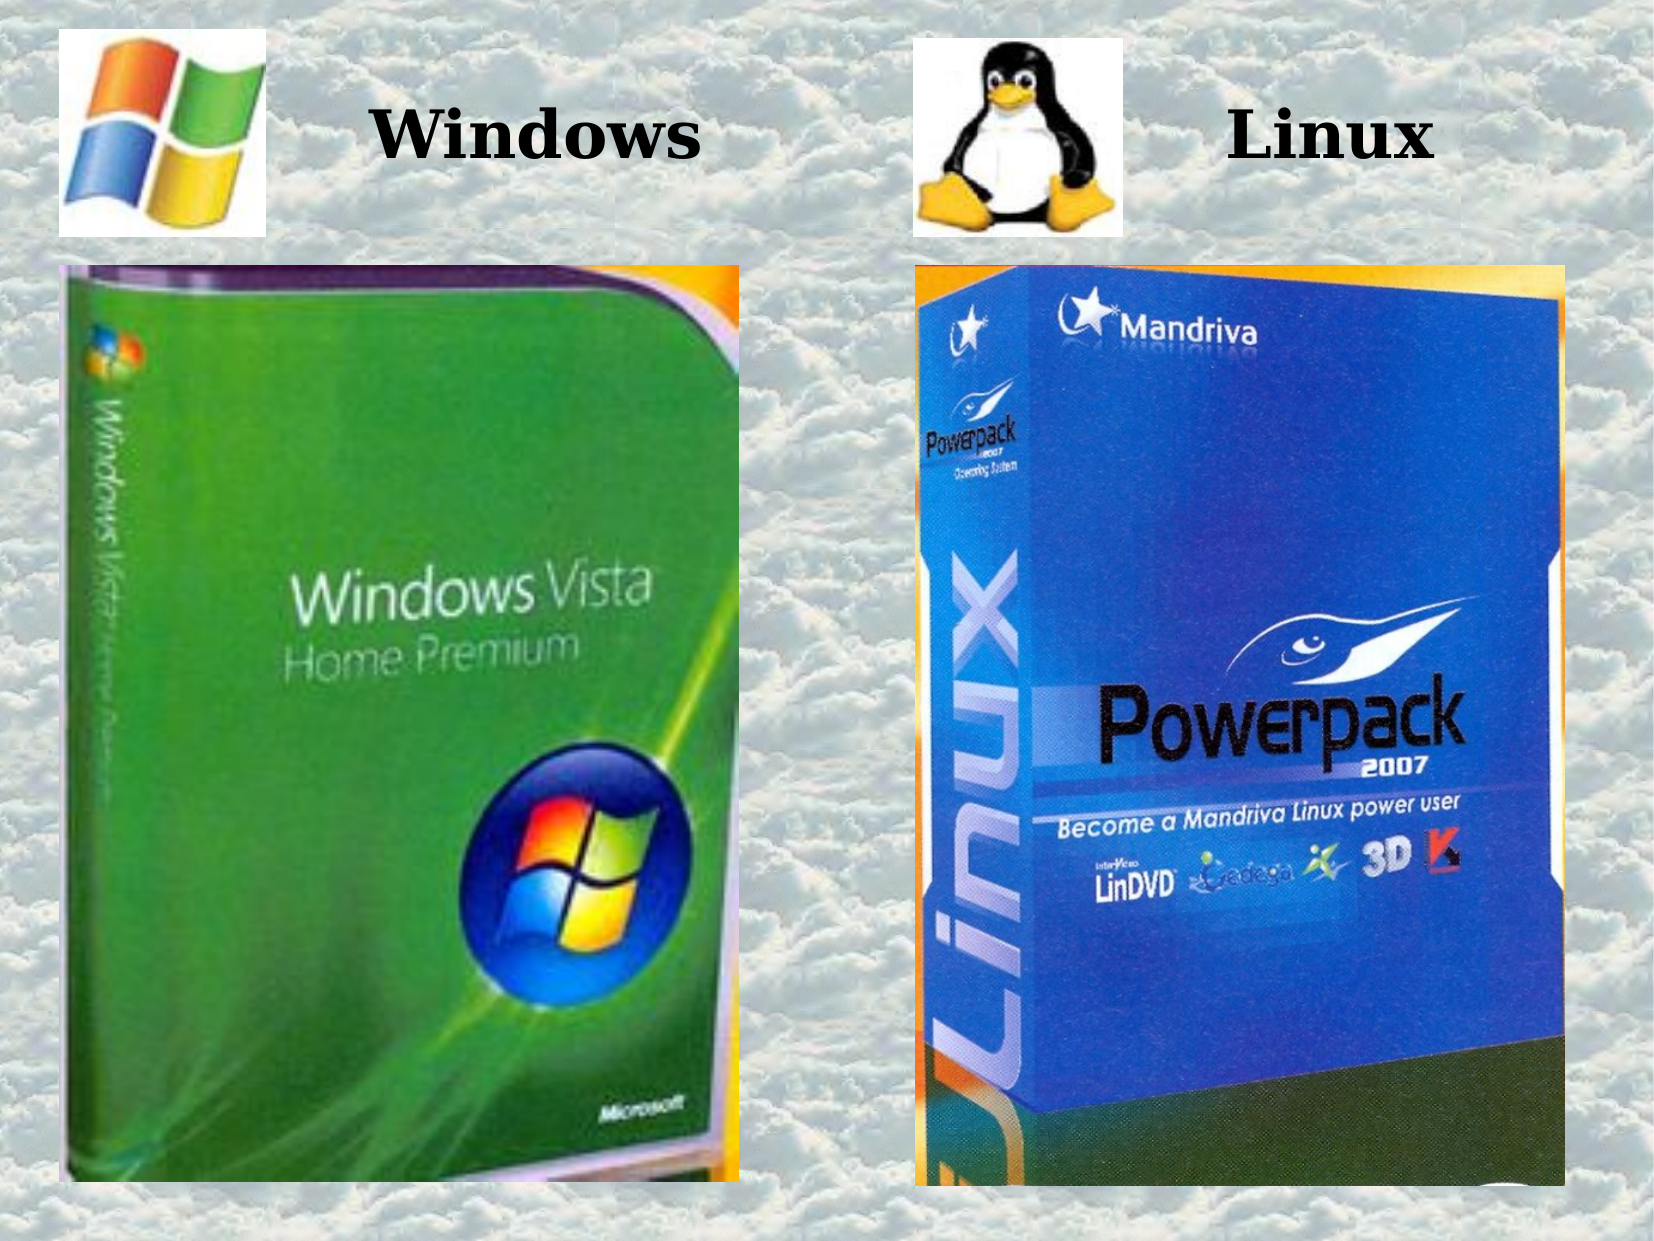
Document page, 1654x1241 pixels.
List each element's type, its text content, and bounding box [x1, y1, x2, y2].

text_box Windows [354, 88, 768, 182]
text_box Linux [1210, 88, 1565, 182]
picture [0, 0, 1654, 1241]
